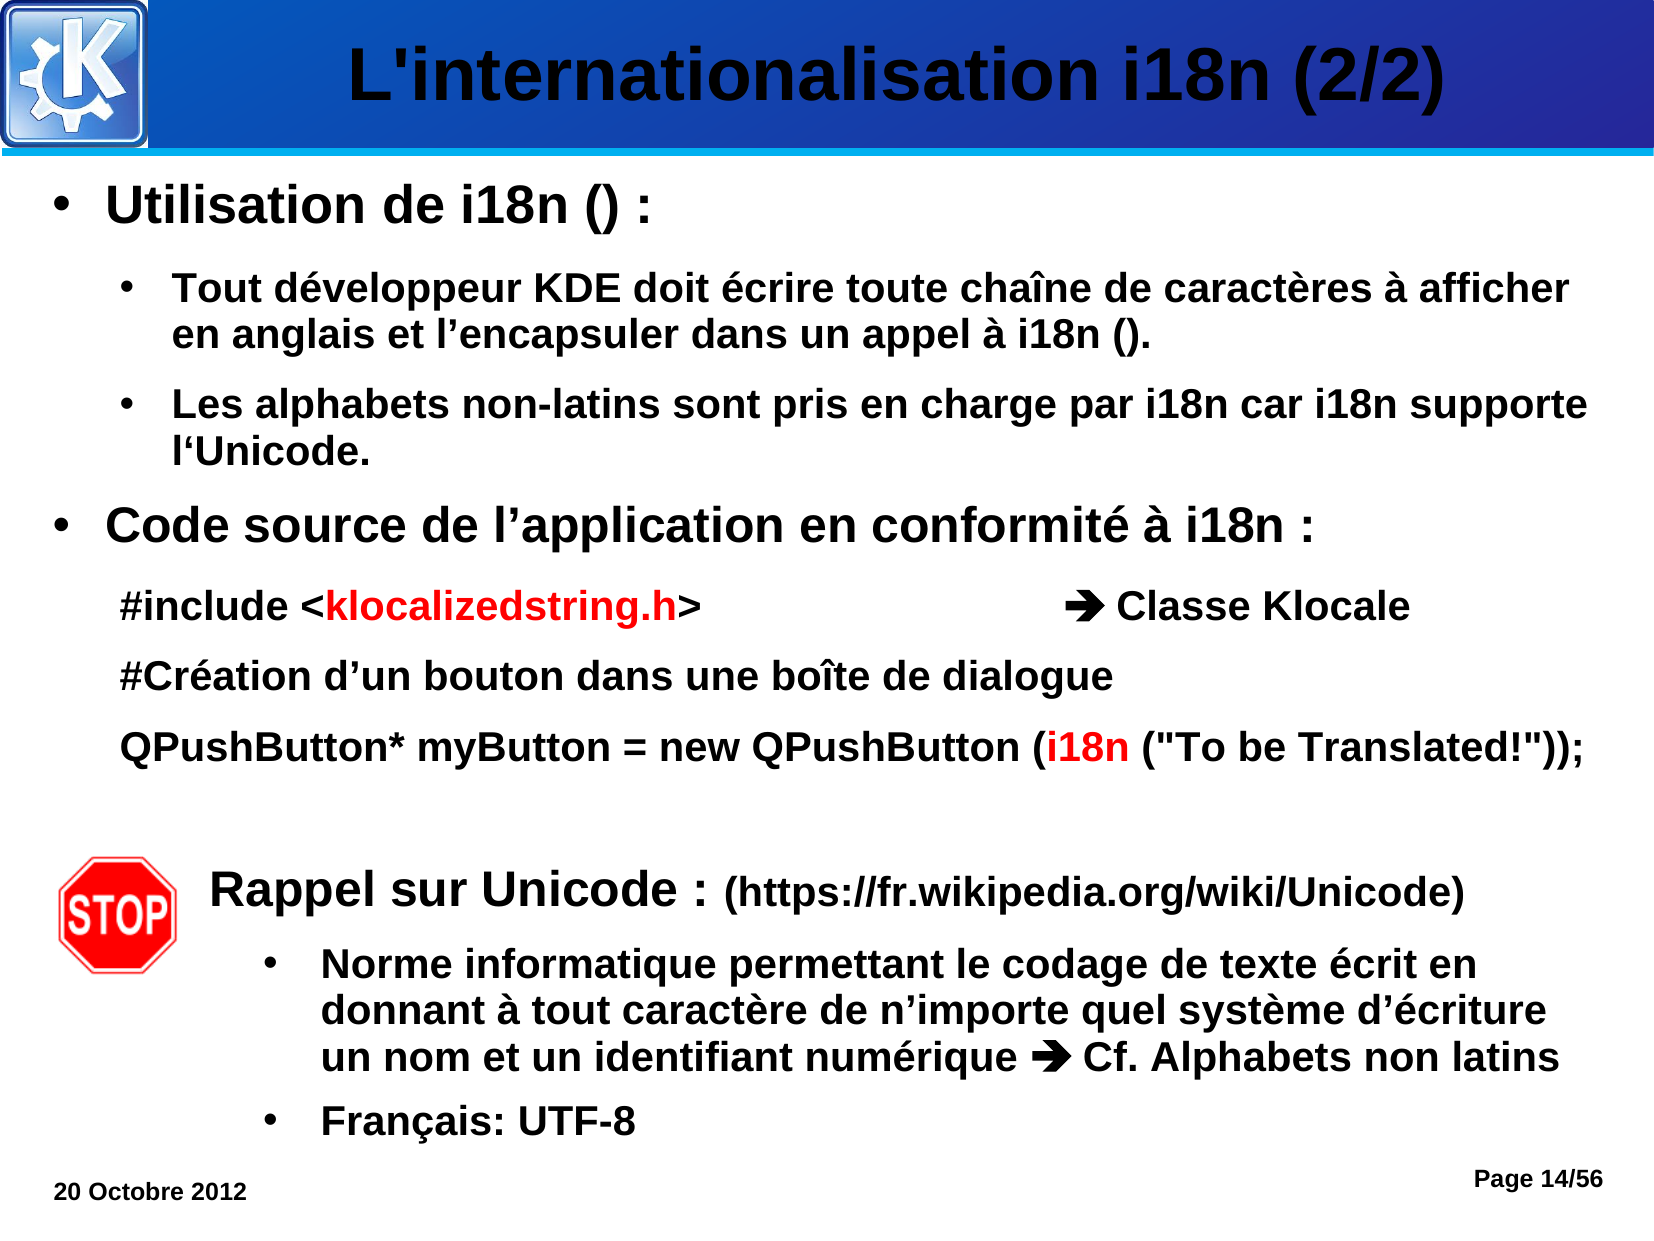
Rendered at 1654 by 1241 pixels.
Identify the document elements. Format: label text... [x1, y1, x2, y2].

text_box L'internationalisation i18n (2/2) [141, 0, 1654, 148]
picture [0, 0, 141, 148]
text_box Rappel sur Unicode : (https://fr.wikipedia.org/wiki/Unicode) Norme informatique permettant le codage de texte écrit en donnant à tout caractère de n’importe quel système d’écriture un nom et un identifiant numérique  Cf. Alphabets non latins Français: UTF-8 [189, 853, 1595, 1153]
text_box Utilisation de i18n () : Tout développeur KDE doit écrire toute chaîne de caractères à afficher en anglais et l’encapsuler dans un appel à i18n (). Les alphabets non-latins sont pris en charge par i18n car i18n supporte l‘Unicode. Code source de l’application en conformité à i18n : #include <klocalizedstring.h>  Classe Klocale #Création d’un bouton dans une boîte de dialogue QPushButton* myButton = new QPushButton (i18n ("To be Translated!")); [35, 171, 1619, 821]
picture [58, 856, 178, 975]
